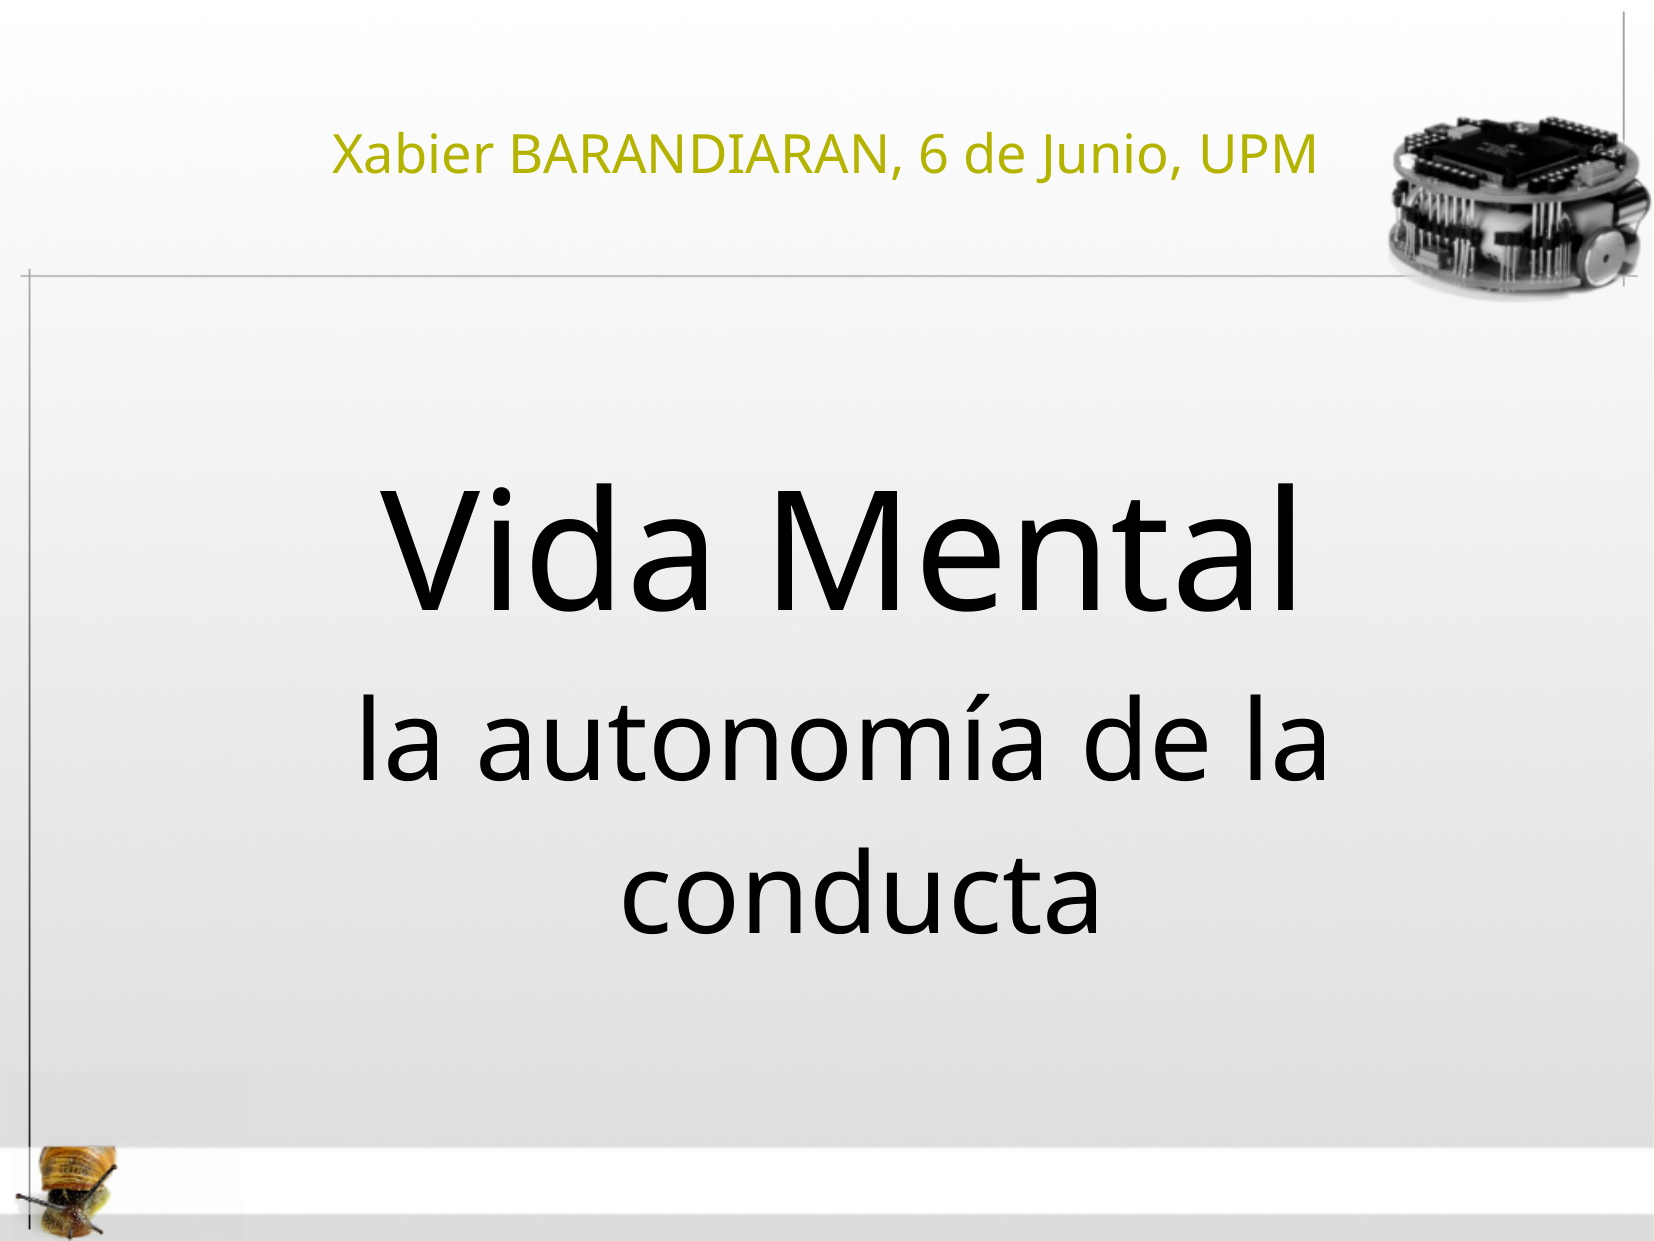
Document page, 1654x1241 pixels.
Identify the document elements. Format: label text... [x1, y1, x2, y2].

title Xabier BARANDIARAN, 6 de Junio, UPM [82, 49, 1571, 257]
picture [0, 0, 1654, 1241]
subtitle Vida Mental la autonomía de la conducta [82, 290, 1571, 1109]
